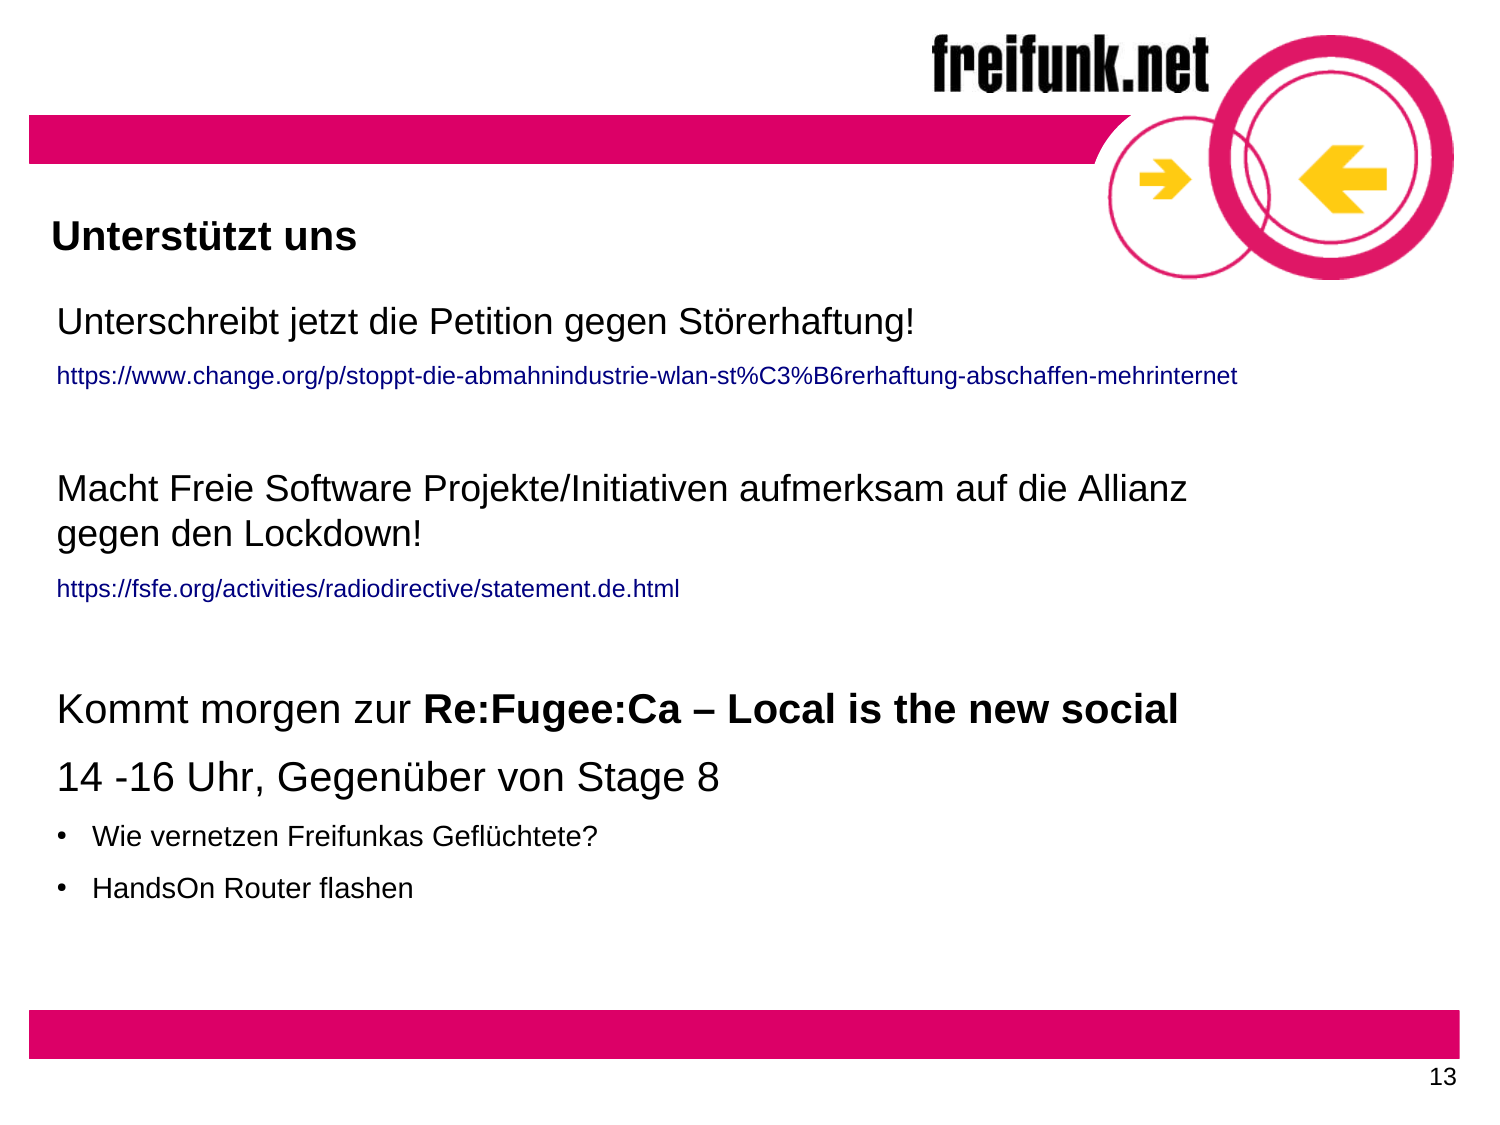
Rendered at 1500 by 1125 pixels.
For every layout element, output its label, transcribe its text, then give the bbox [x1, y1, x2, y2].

picture [932, 34, 1454, 280]
text_box Unterstützt uns [51, 209, 1044, 289]
text_box Unterschreibt jetzt die Petition gegen Störerhaftung! https://www.change.org/p/stoppt-die-abmahnindustrie-wlan-st%C3%B6rerhaftung-abschaffen-mehrinternet Macht Freie Software Projekte/Initiativen aufmerksam auf die Allianz gegen den Lockdown! https://fsfe.org/activities/radiodirective/statement.de.html Kommt morgen zur Re:Fugee:Ca – Local is the new social 14 -16 Uhr, Gegenüber von Stage 8 Wie vernetzen Freifunkas Geflüchtete? HandsOn Router flashen [56, 297, 1285, 963]
